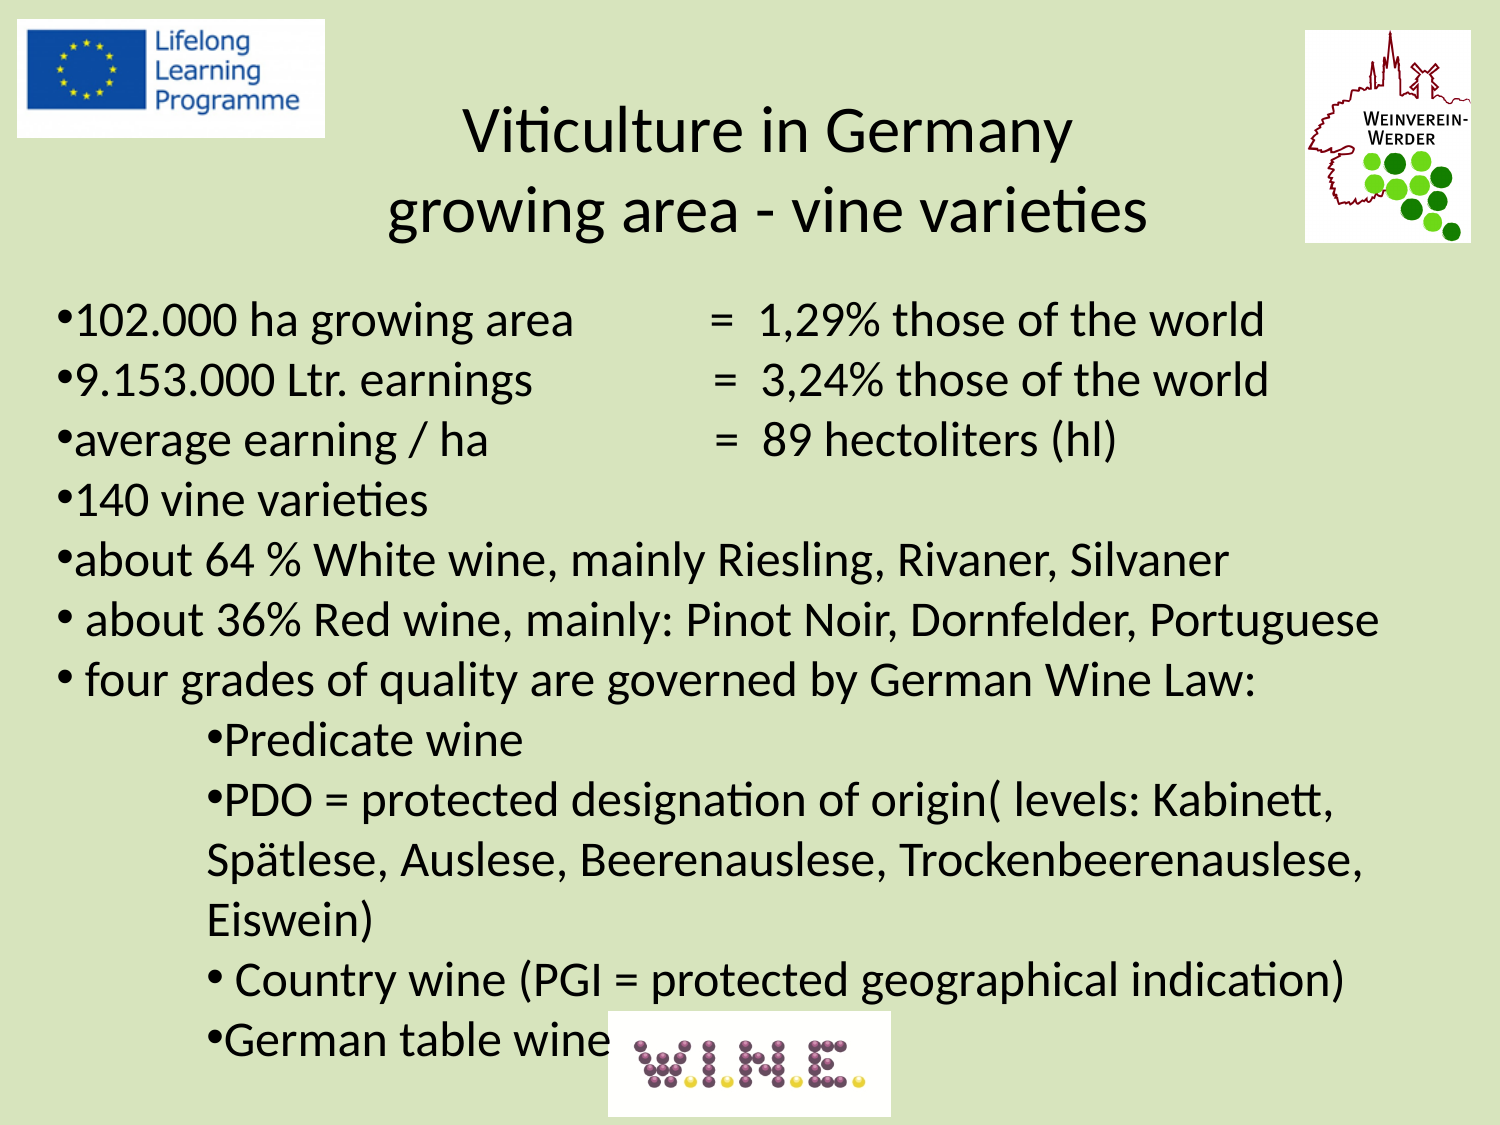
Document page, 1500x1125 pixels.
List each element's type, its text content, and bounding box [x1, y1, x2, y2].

text_box 102.000 ha growing area = 1,29% those of the world 9.153.000 Ltr. earnings = 3,24% those of the world average earning / ha = 89 hectoliters (hl) 140 vine varieties about 64 % White wine, mainly Riesling, Rivaner, Silvaner about 36% Red wine, mainly: Pinot Noir, Dornfelder, Portuguese four grades of quality are governed by German Wine Law: Predicate wine PDO = protected designation of origin( levels: Kabinett, Spätlese, Auslese, Beerenauslese, Trockenbeerenauslese, Eiswein) Country wine (PGI = protected geographical indication) German table wine [41, 278, 1453, 1082]
picture [1305, 30, 1471, 243]
picture [17, 19, 325, 138]
picture [608, 1082, 891, 1117]
text_box Viticulture in Germany growing area - vine varieties [123, 78, 1414, 244]
